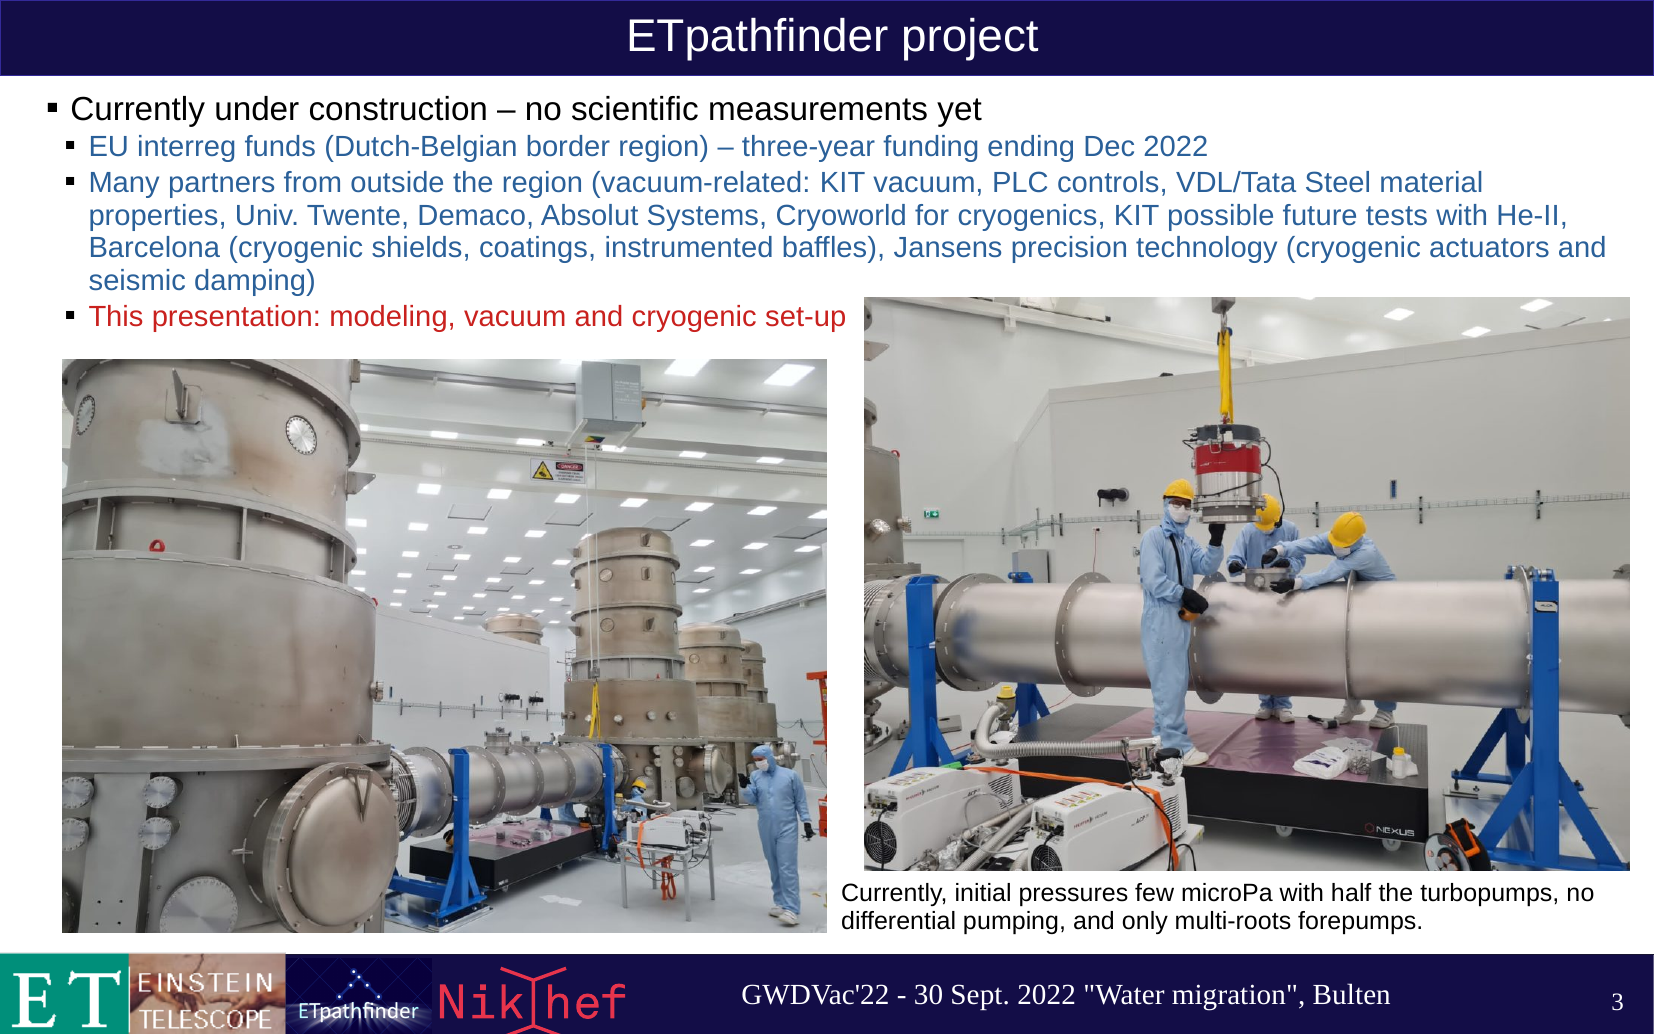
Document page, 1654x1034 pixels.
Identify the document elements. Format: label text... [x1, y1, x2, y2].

picture [62, 359, 827, 933]
picture [0, 951, 432, 1034]
picture [864, 297, 1630, 871]
text_box Currently, initial pressures few microPa with half the turbopumps, no differential pumping, and only multi-roots forepumps. [825, 869, 1621, 944]
list Currently under construction – no scientific measurements yet EU interreg funds (Dutch-Belgian border region) – three-year funding ending Dec 2022 Many partners from outside the region (vacuum-related: KIT vacuum, PLC controls, VDL/Tata Steel material properties, Univ. Twente, Demaco, Absolut Systems, Cryoworld for cryogenics, KIT possible future tests with He-II, Barcelona (cryogenic shields, coatings, instrumented baffles), Jansens precision technology (cryogenic actuators and seismic damping) This presentation: modeling, vacuum and cryogenic set-up [45, 90, 1621, 931]
title ETpathfinder project [75, 1, 1591, 70]
